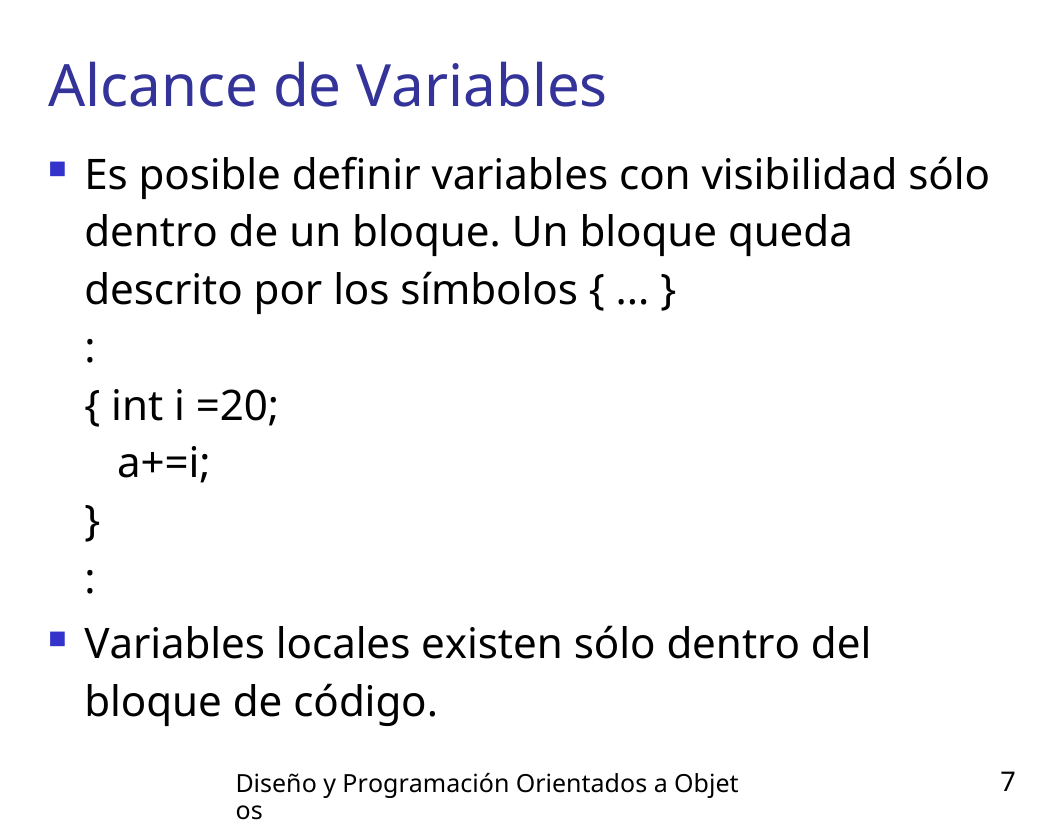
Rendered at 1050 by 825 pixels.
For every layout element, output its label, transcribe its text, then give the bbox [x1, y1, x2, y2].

title Alcance de Variables [37, 8, 1026, 129]
list Es posible definir variables con visibilidad sólo dentro de un bloque. Un bloque queda descrito por los símbolos { ... } : { int i =20; a+=i; } : Variables locales existen sólo dentro del bloque de código. [37, 138, 1023, 739]
